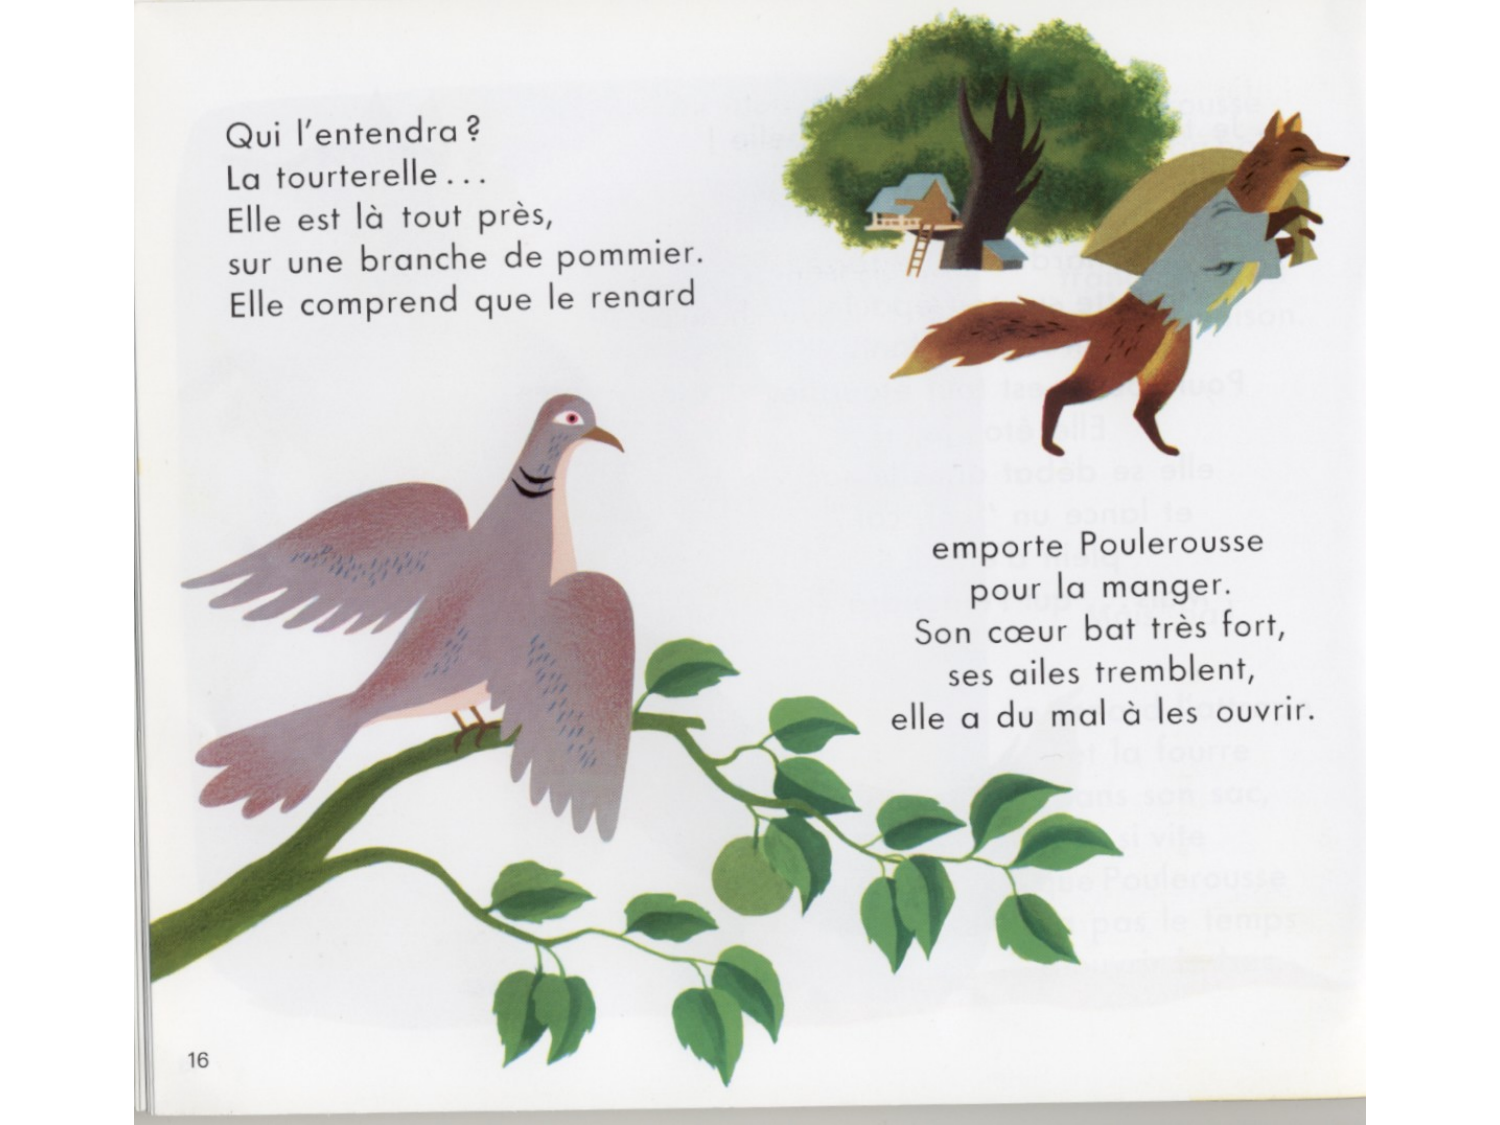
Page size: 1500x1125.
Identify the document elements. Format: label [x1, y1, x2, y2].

picture [134, 0, 1366, 1125]
